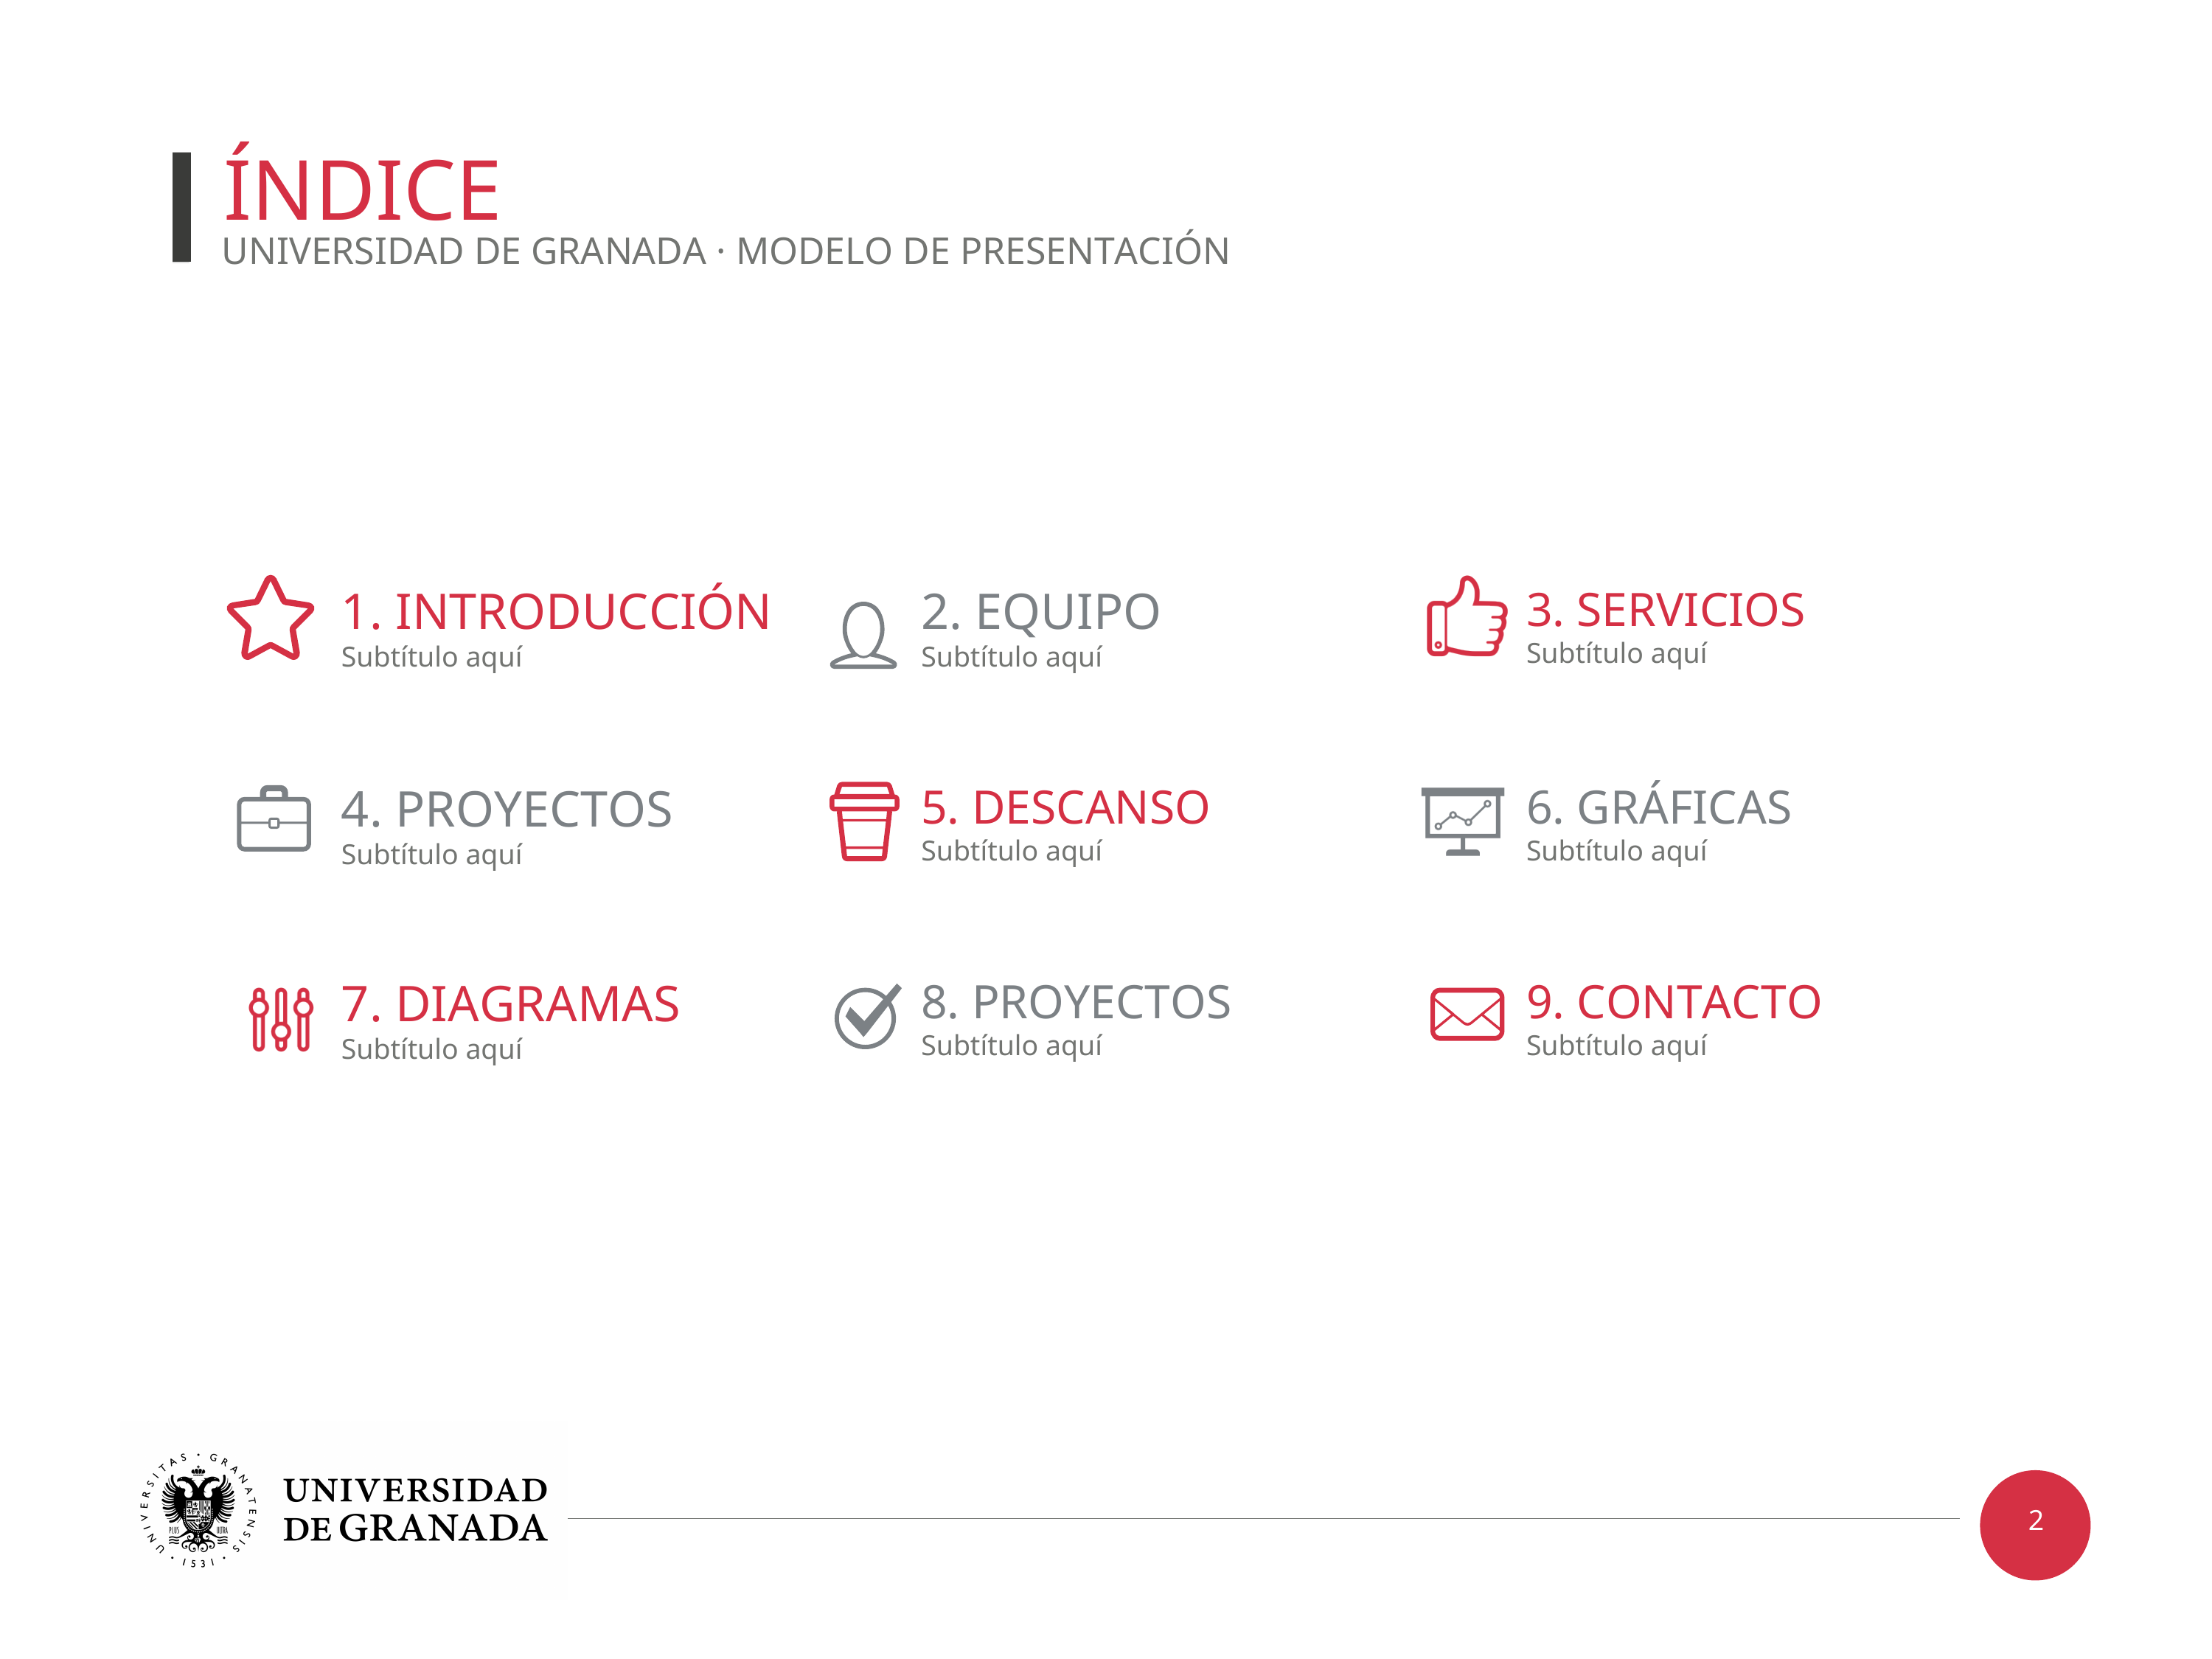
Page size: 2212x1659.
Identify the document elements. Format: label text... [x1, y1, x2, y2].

text_box 8. PROYECTOS Subtítulo aquí [910, 966, 1387, 1067]
text_box 3. SERVICIOS Subtítulo aquí [1515, 574, 1992, 675]
text_box 7. DIAGRAMAS Subtítulo aquí [330, 966, 807, 1071]
text_box 4. PROYECTOS Subtítulo aquí [330, 772, 807, 876]
text_box UNIVERSIDAD DE GRANADA · MODELO DE PRESENTACIÓN [210, 222, 2061, 278]
picture [1421, 787, 1505, 857]
text_box 6. GRÁFICAS Subtítulo aquí [1515, 772, 1992, 872]
text_box 5. DESCANSO Subtítulo aquí [910, 772, 1387, 872]
picture [1426, 575, 1509, 657]
text_box 1. INTRODUCCIÓN Subtítulo aquí [330, 574, 807, 679]
text_box [834, 983, 902, 1049]
text_box 9. CONTACTO Subtítulo aquí [1515, 966, 1992, 1067]
picture [248, 987, 314, 1052]
text_box [830, 602, 897, 669]
text_box [226, 574, 315, 661]
text_box [173, 152, 191, 262]
text_box 2. EQUIPO Subtítulo aquí [910, 574, 1387, 679]
picture [120, 1421, 568, 1600]
text_box [830, 782, 900, 862]
text_box ÍNDICE [212, 131, 2063, 243]
text_box [237, 785, 311, 852]
text_box [1430, 987, 1505, 1041]
